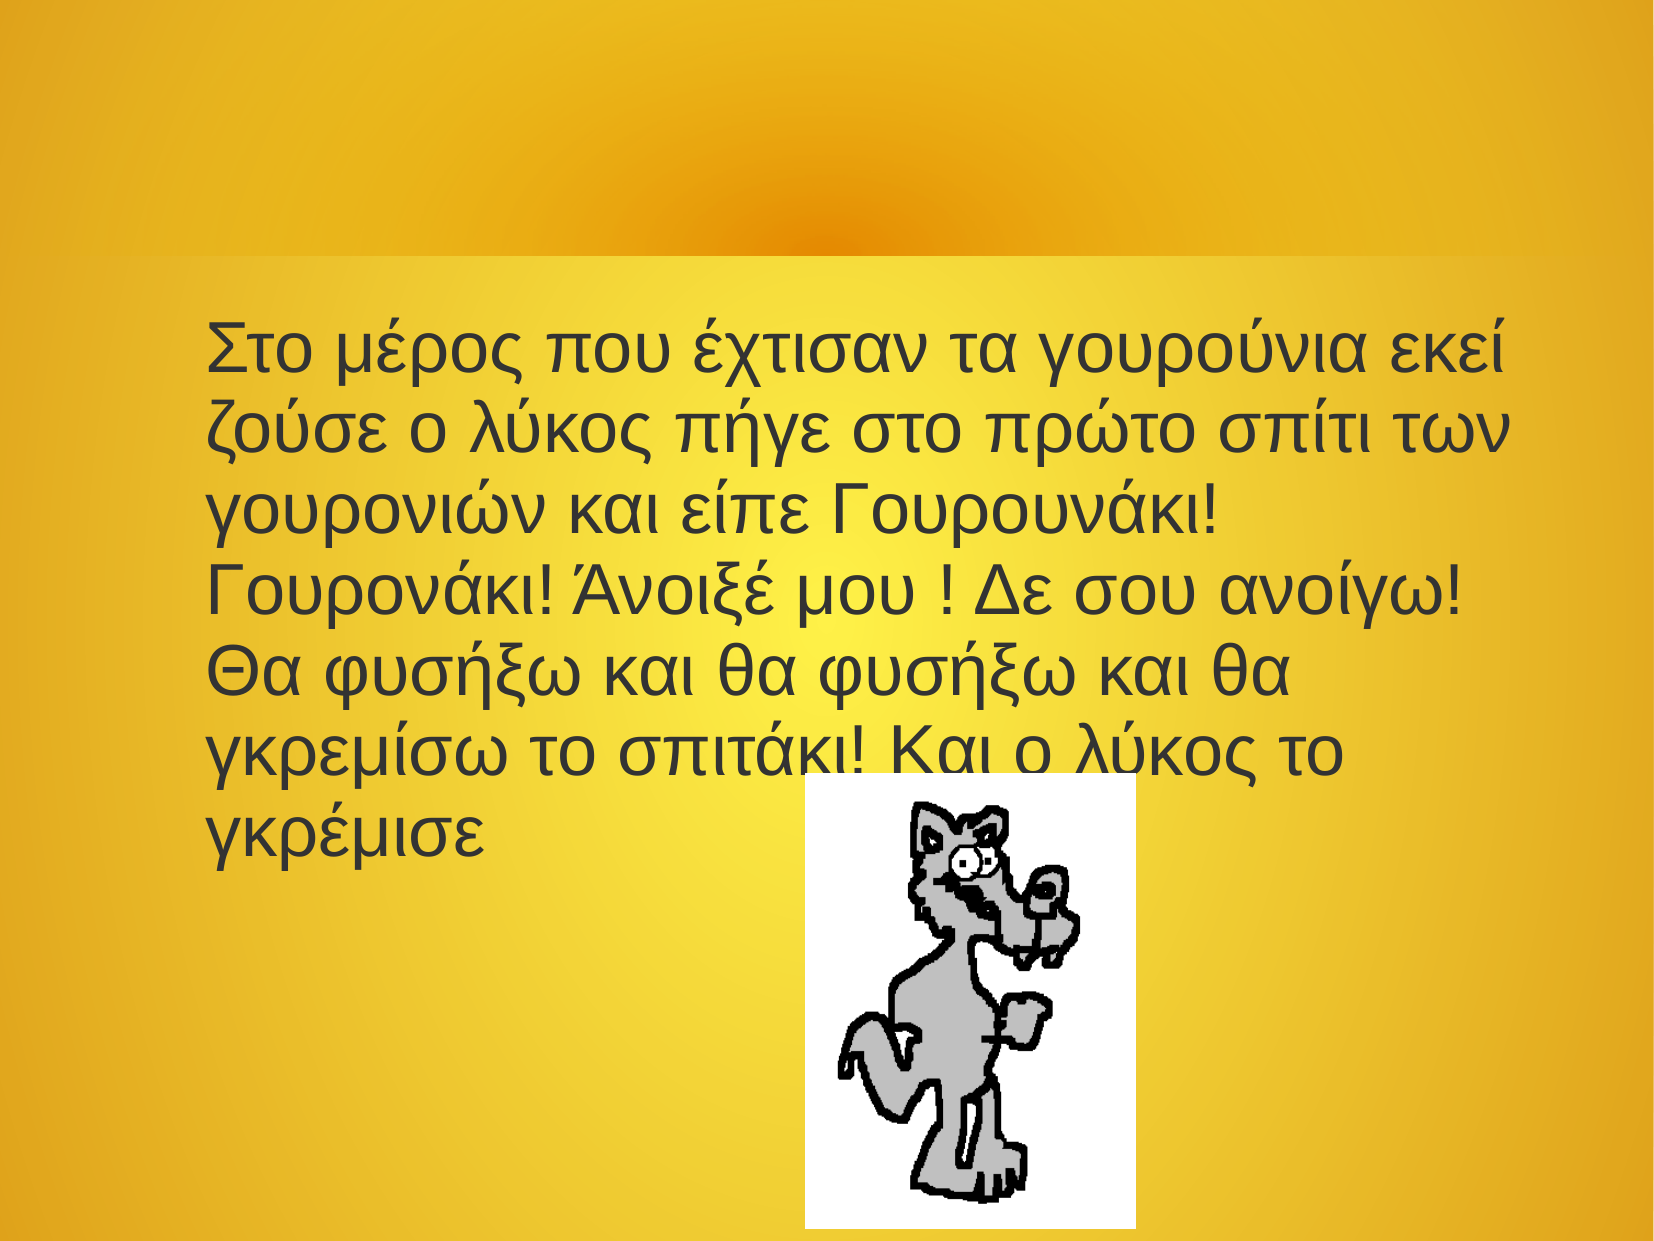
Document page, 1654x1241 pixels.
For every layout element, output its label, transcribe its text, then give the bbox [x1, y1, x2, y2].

list Στο μέρος που έχτισαν τα γουρούνια εκεί ζούσε ο λύκος πήγε στο πρώτο σπίτι των γουρονιών και είπε Γουρουνάκι! Γουρονάκι! Άνοιξέ μου ! Δε σου ανοίγω! Θα φυσήξω και θα φυσήξω και θα γκρεμίσω το σπιτάκι! Και ο λύκος το γκρέμισε [134, 306, 1519, 1027]
picture [805, 773, 1136, 1229]
